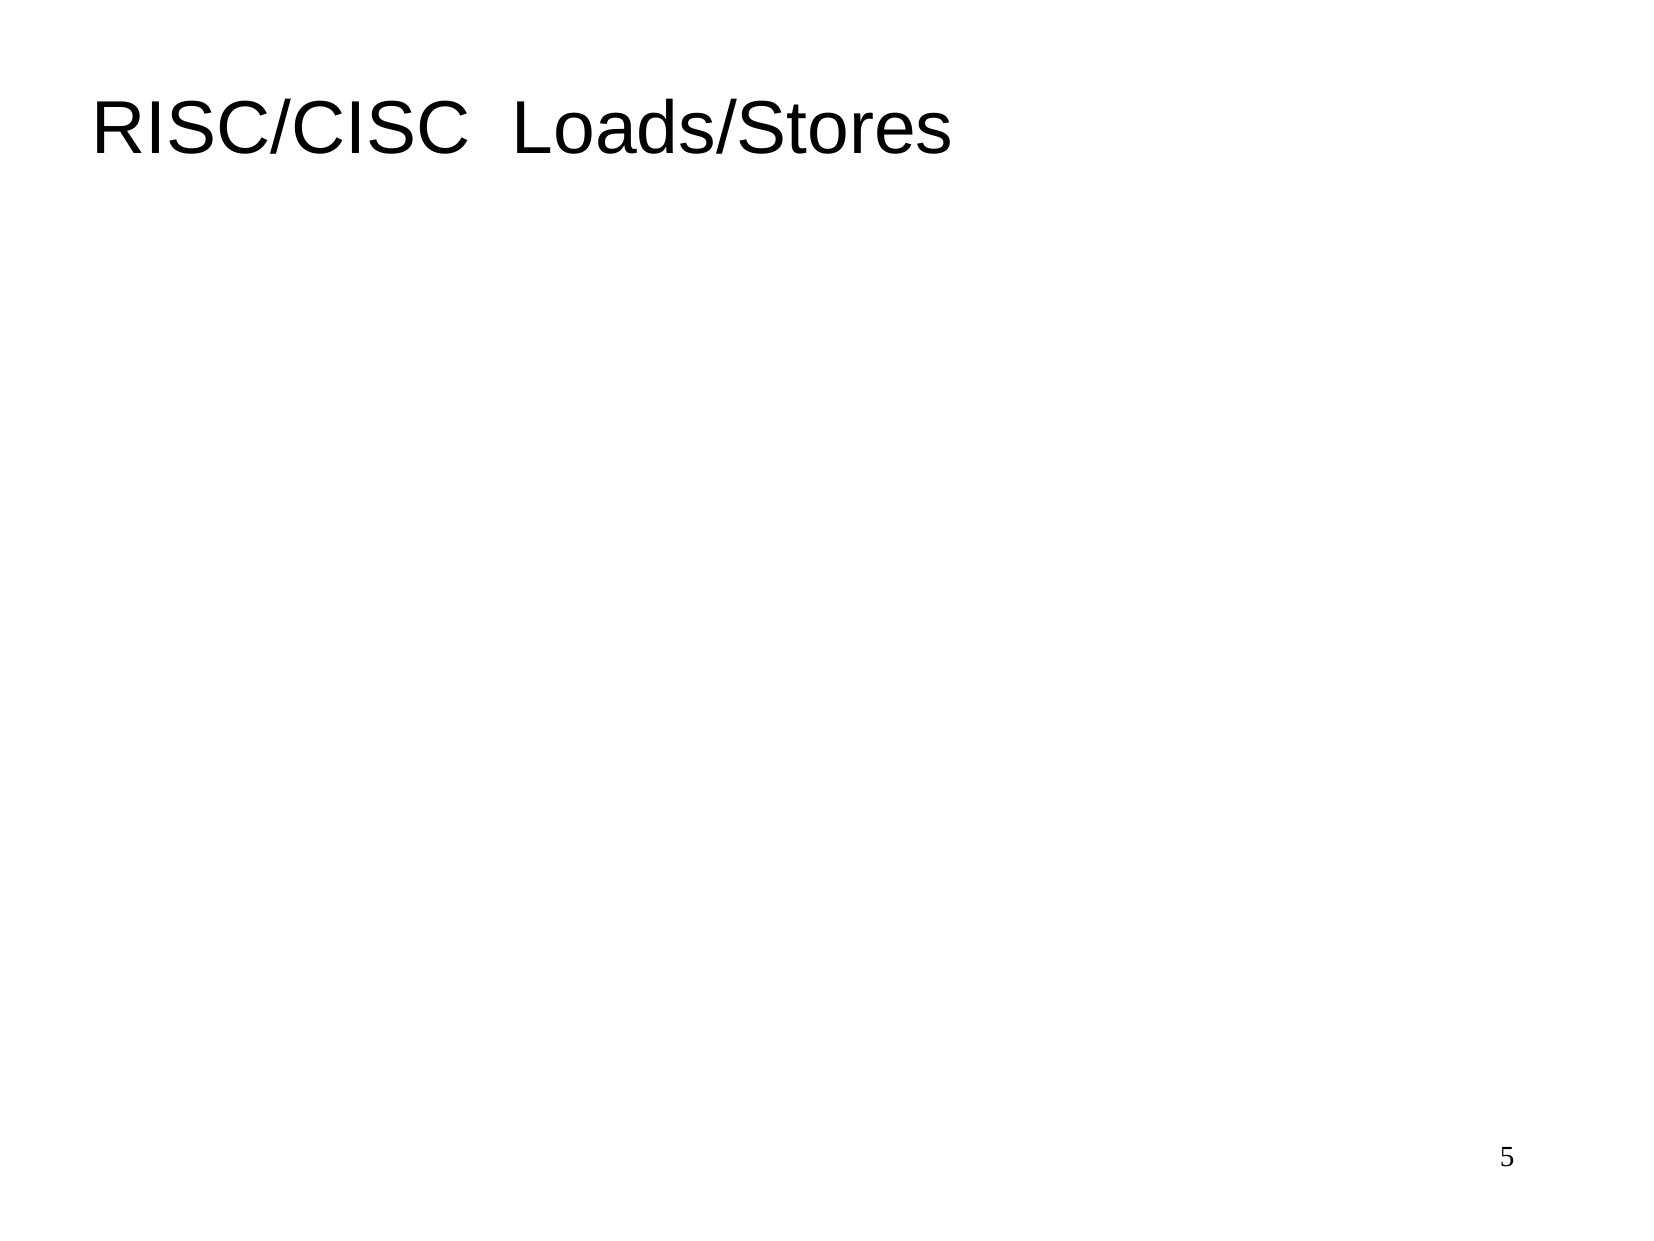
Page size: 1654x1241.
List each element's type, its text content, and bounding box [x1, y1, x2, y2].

text_box RISC/CISC Loads/Stores [76, 71, 970, 177]
text_box <number> [1184, 1129, 1530, 1213]
